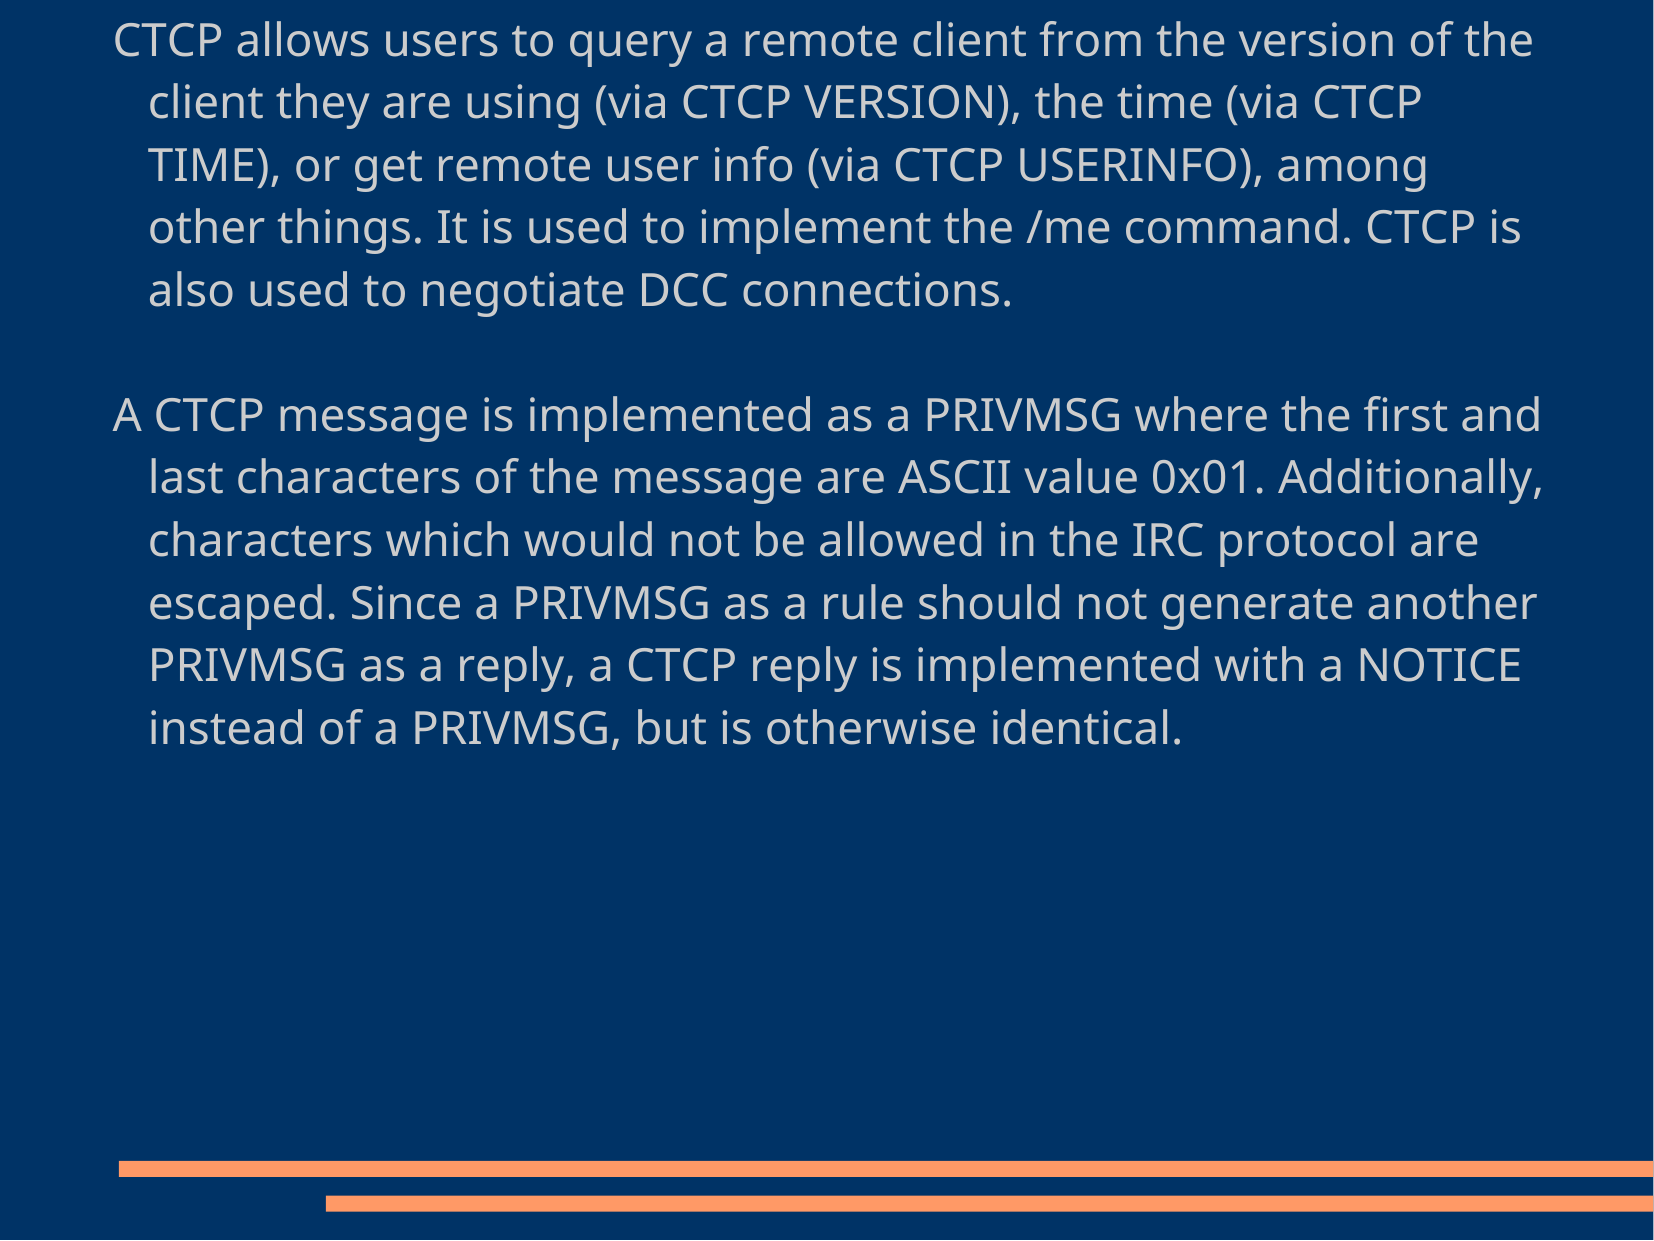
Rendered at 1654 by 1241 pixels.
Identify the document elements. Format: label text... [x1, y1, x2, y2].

subtitle CTCP allows users to query a remote client from the version of the client they are using (via CTCP VERSION), the time (via CTCP TIME), or get remote user info (via CTCP USERINFO), among other things. It is used to implement the /me command. CTCP is also used to negotiate DCC connections. A CTCP message is implemented as a PRIVMSG where the first and last characters of the message are ASCII value 0x01. Additionally, characters which would not be allowed in the IRC protocol are escaped. Since a PRIVMSG as a rule should not generate another PRIVMSG as a reply, a CTCP reply is implemented with a NOTICE instead of a PRIVMSG, but is otherwise identical. [112, 0, 1552, 788]
